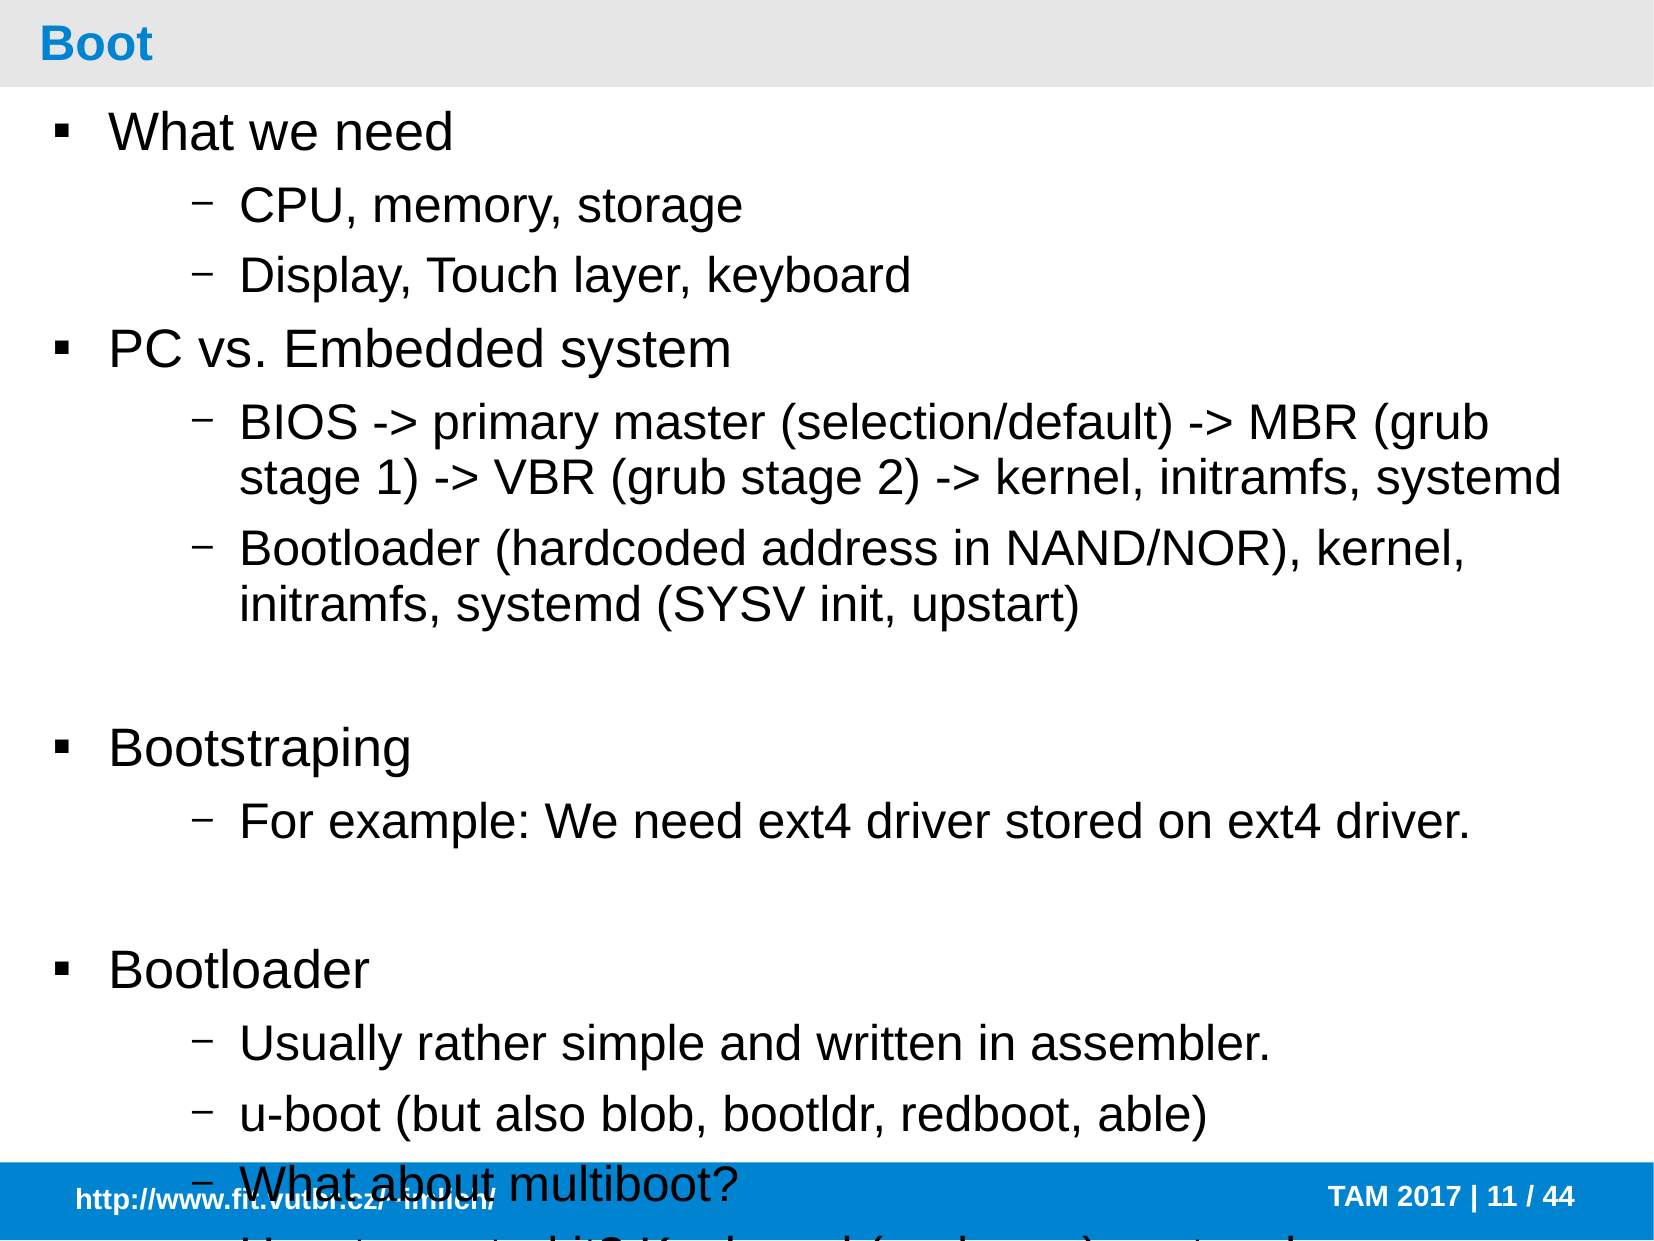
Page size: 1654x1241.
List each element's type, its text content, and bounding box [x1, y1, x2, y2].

title Boot [39, 5, 1615, 81]
list What we need CPU, memory, storage Display, Touch layer, keyboard PC vs. Embedded system BIOS -> primary master (selection/default) -> MBR (grub stage 1) -> VBR (grub stage 2) -> kernel, initramfs, systemd Bootloader (hardcoded address in NAND/NOR), kernel, initramfs, systemd (SYSV init, upstart) Bootstraping For example: We need ext4 driver stored on ext4 driver. Bootloader Usually rather simple and written in assembler. u-boot (but also blob, bootldr, redboot, able) What about multiboot? How to control it? Keyboard (+,-,home) vs. touch screen [37, 101, 1613, 1131]
